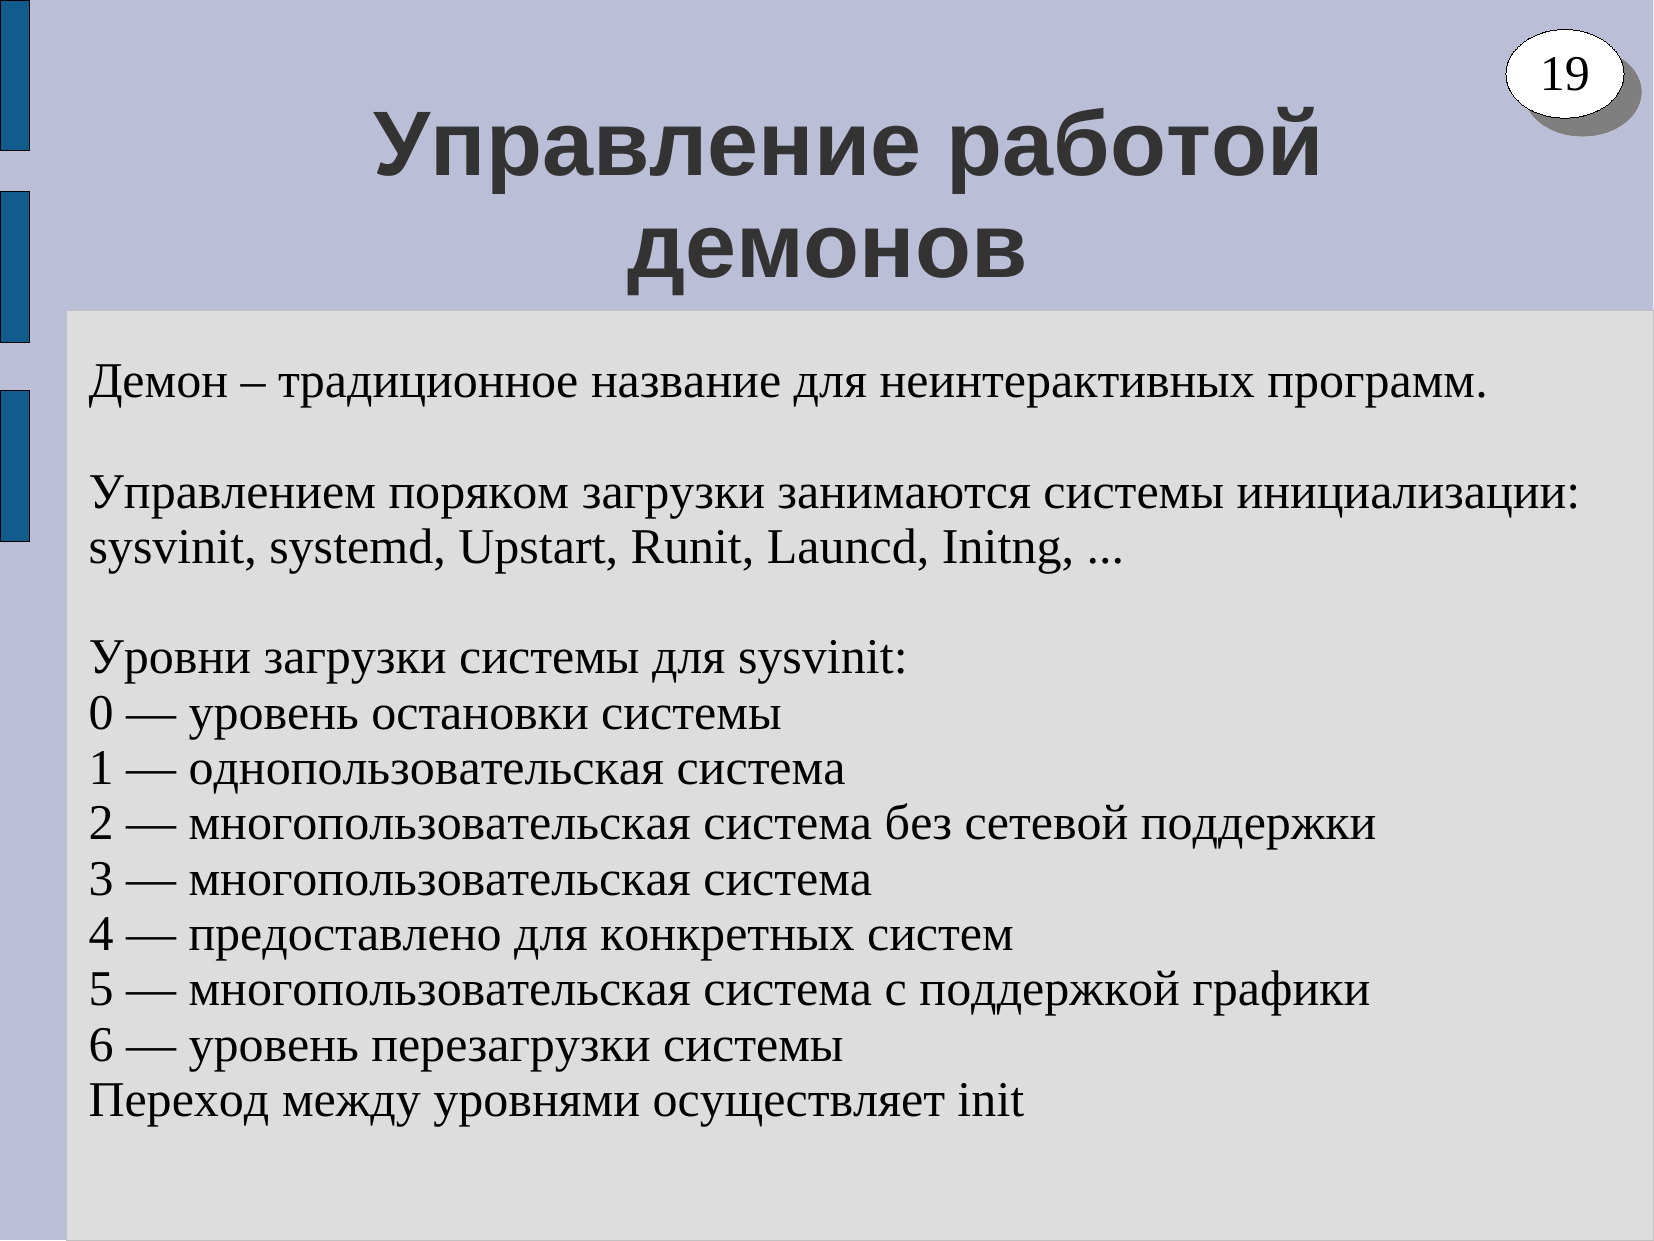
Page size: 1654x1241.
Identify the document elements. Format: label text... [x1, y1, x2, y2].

text_box 19 [1505, 29, 1625, 119]
text_box Демон – традиционное название для неинтерактивных программ. Управлением поряком загрузки занимаются системы инициализации: sysvinit, systemd, Upstart, Runit, Launcd, Initng, ... Уровни загрузки системы для sysvinit: 0 — уровень остановки системы 1 — однопользовательская система 2 — многопользовательская система без сетевой поддержки 3 — многопользовательская система 4 — предоставлено для конкретных систем 5 — многопользовательская система с поддержкой графики 6 — уровень перезагрузки системы Переход между уровнями осуществляет init [88, 353, 1571, 1128]
title Управление работой демонов [121, 91, 1534, 299]
